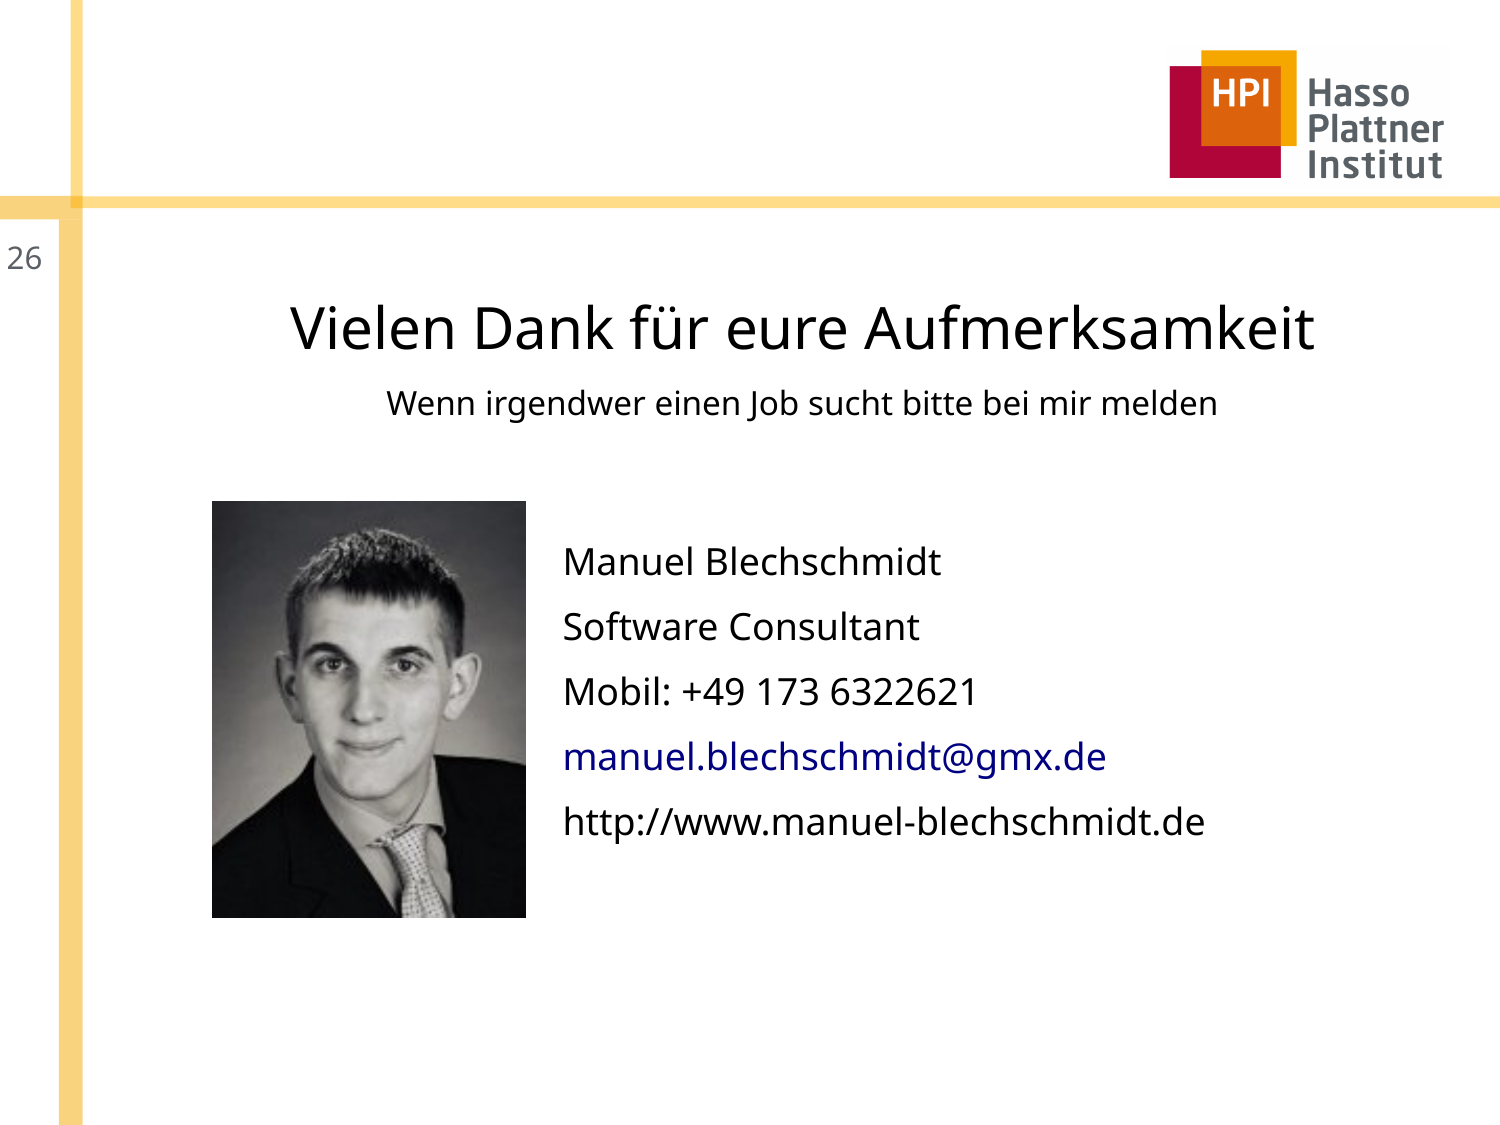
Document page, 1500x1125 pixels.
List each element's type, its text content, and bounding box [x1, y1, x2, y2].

picture [212, 501, 526, 918]
text_box Manuel Blechschmidt Software Consultant Mobil: +49 173 6322621 manuel.blechschmidt@gmx.de http://www.manuel-blechschmidt.de [562, 549, 1500, 833]
subtitle Vielen Dank für eure Aufmerksamkeit Wenn irgendwer einen Job sucht bitte bei mir melden [117, 293, 1459, 419]
